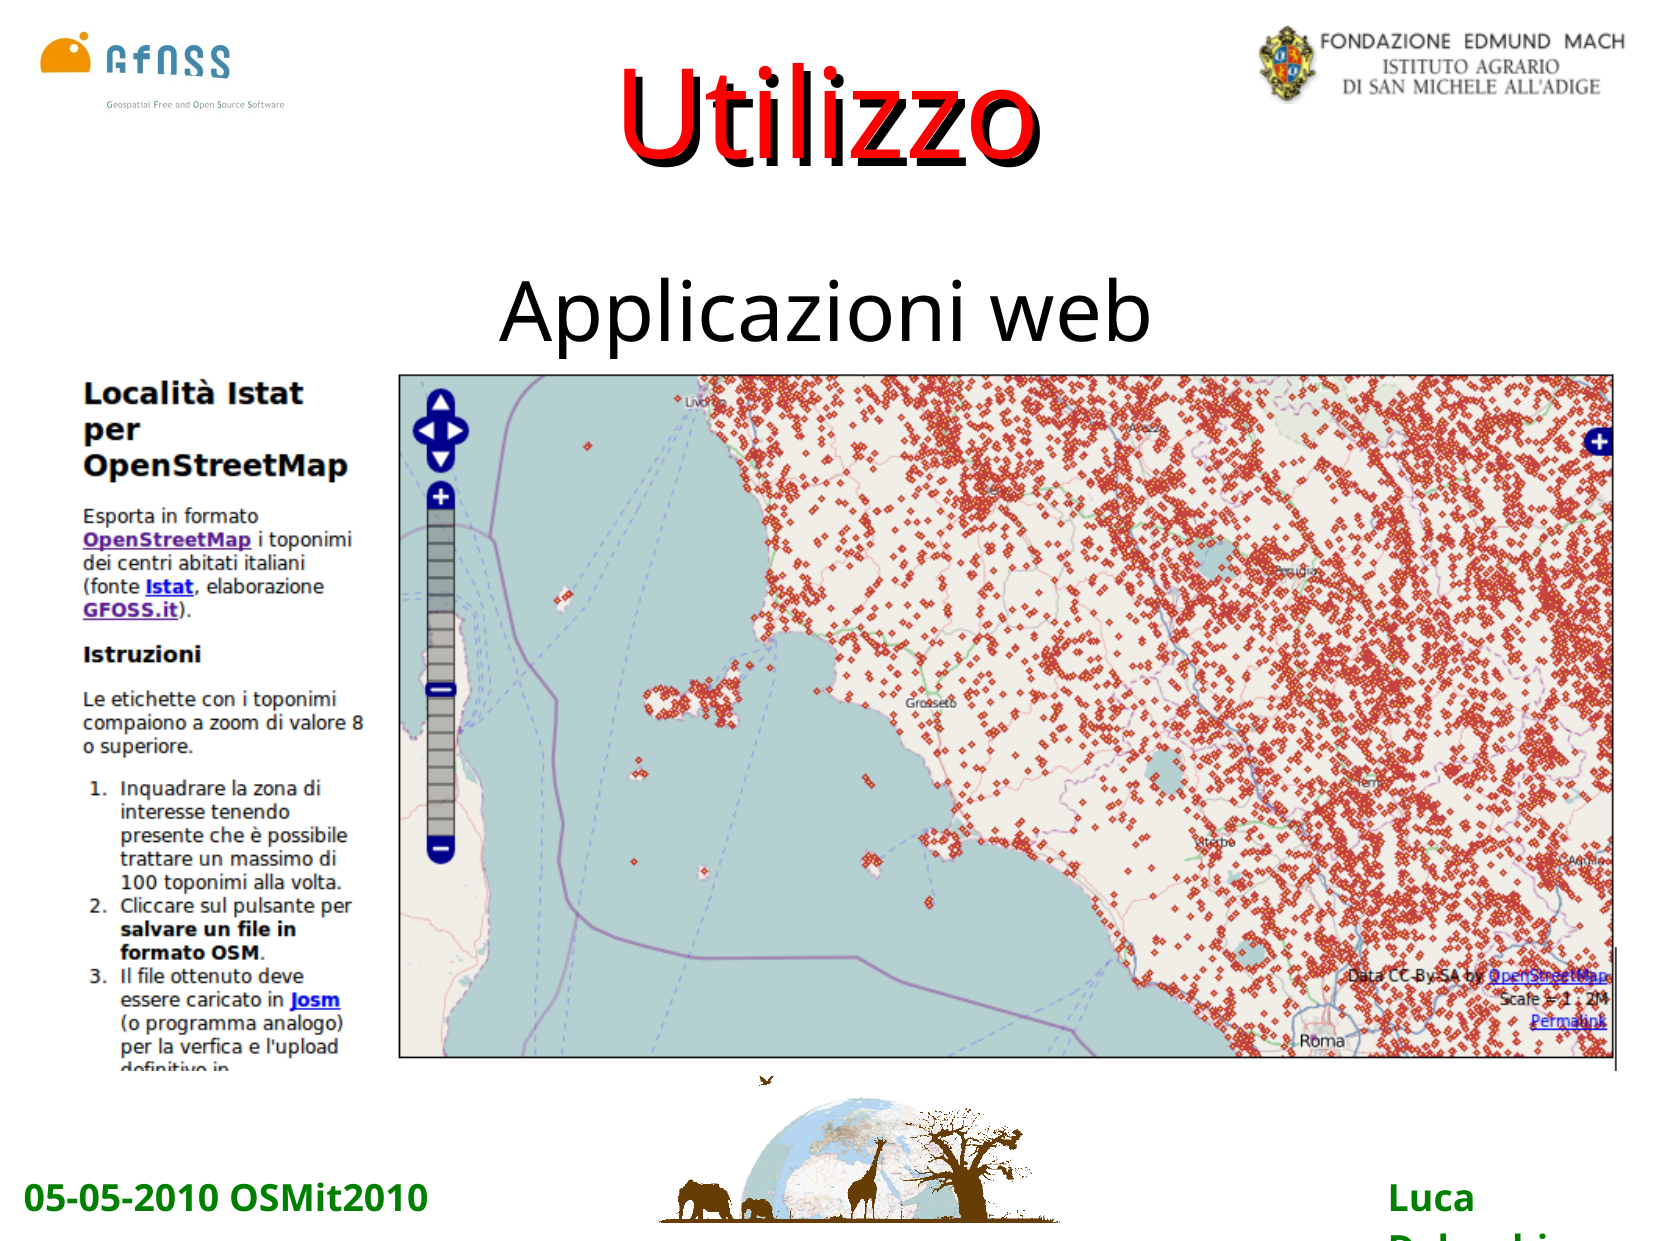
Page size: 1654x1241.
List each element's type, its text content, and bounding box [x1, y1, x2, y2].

text_box Utilizzo Applicazioni web [0, 17, 1654, 333]
picture [55, 359, 1631, 1223]
